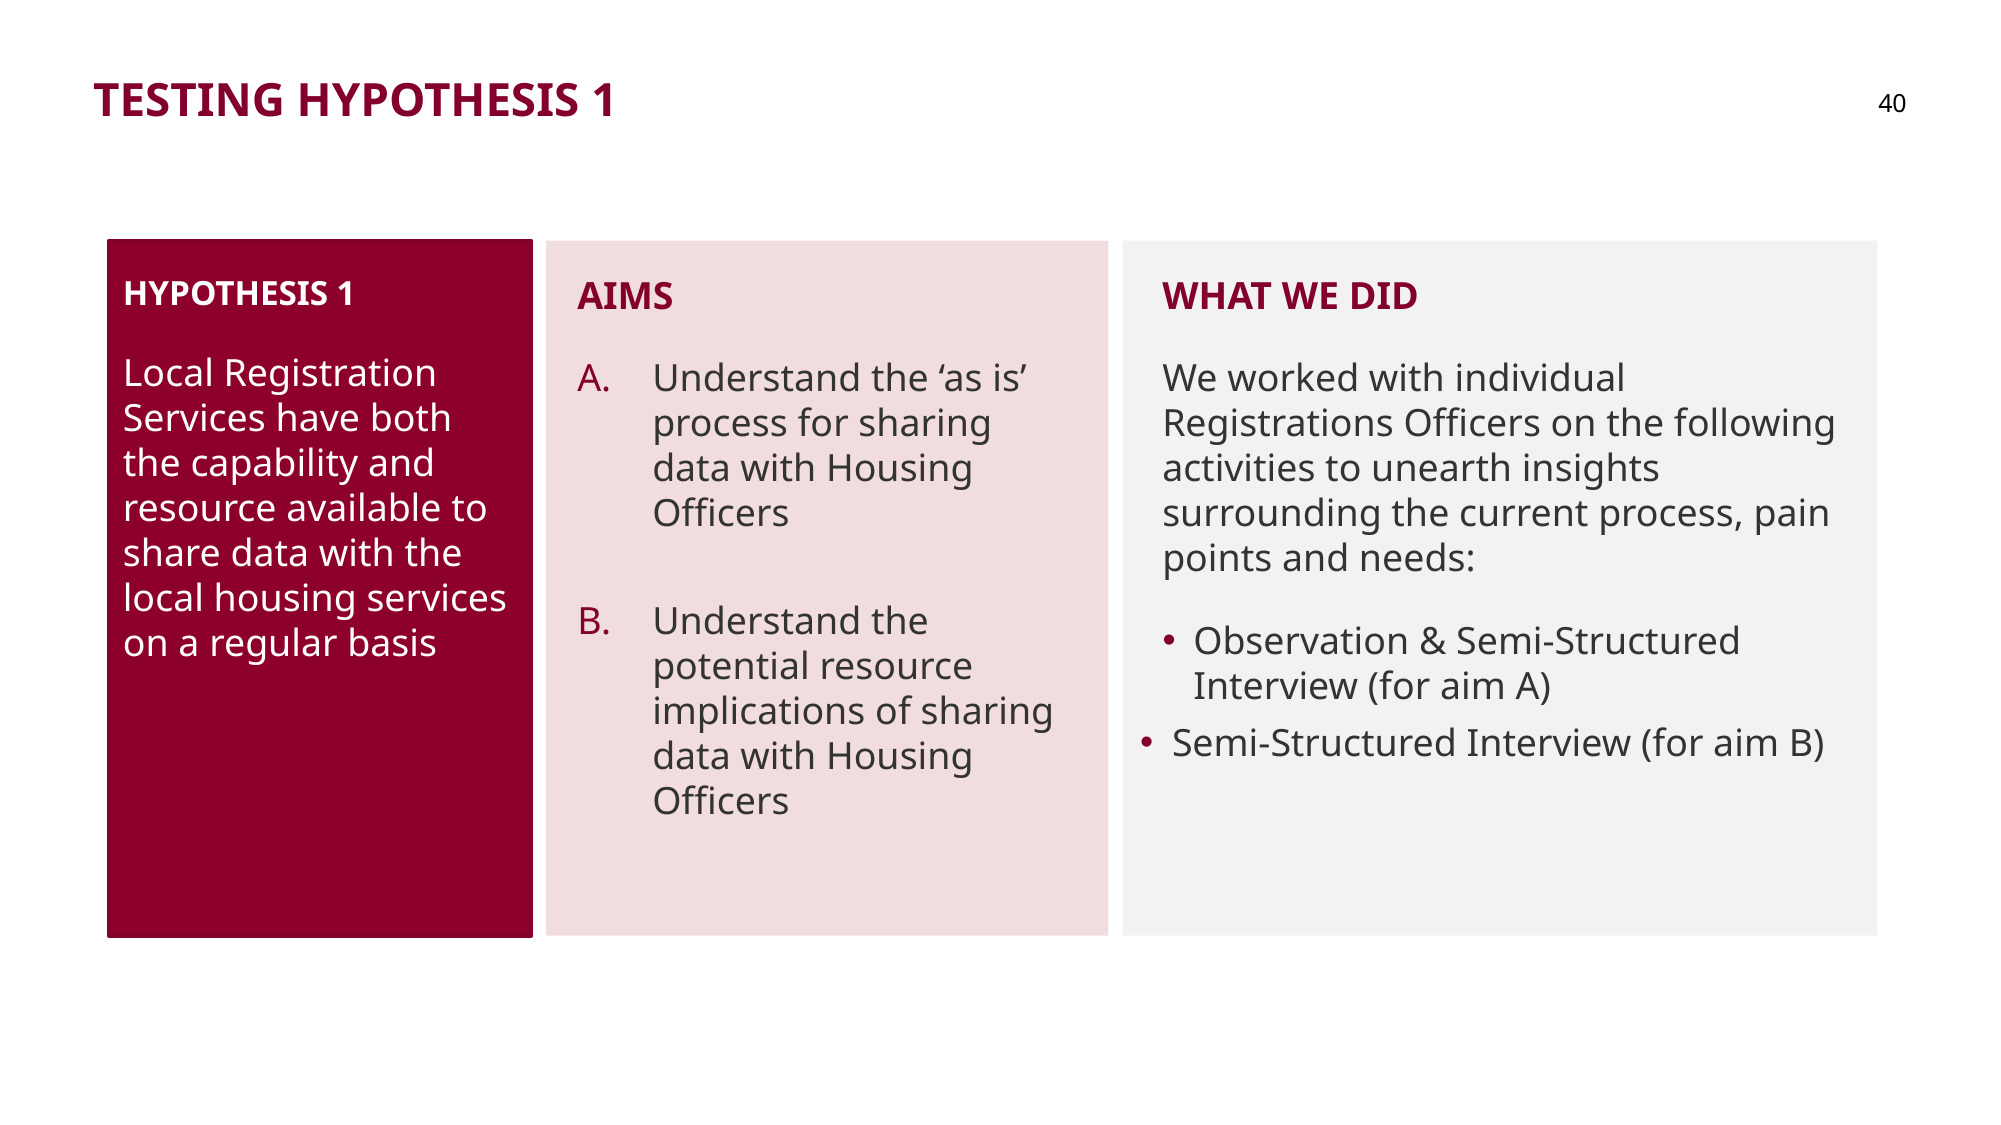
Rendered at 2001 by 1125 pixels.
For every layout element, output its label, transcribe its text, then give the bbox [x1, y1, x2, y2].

text_box [546, 240, 1109, 936]
title TESTING HYPOTHESIS 1 [93, 70, 1809, 215]
text_box [108, 240, 532, 936]
text_box [1122, 240, 1878, 936]
slide_number <number> [1850, 87, 1907, 148]
text_box HYPOTHESIS 1 Local Registration Services have both the capability and resource available to share data with the local housing services on a regular basis [122, 271, 510, 938]
text_box WHAT WE DID We worked with individual Registrations Officers on the following activities to unearth insights surrounding the current process, pain points and needs: Observation & Semi-Structured Interview (for aim A) Semi-Structured Interview (for aim B) [1133, 271, 1867, 807]
text_box AIMS Understand the ‘as is’ process for sharing data with Housing Officers Understand the potential resource implications of sharing data with Housing Officers [577, 271, 1074, 938]
